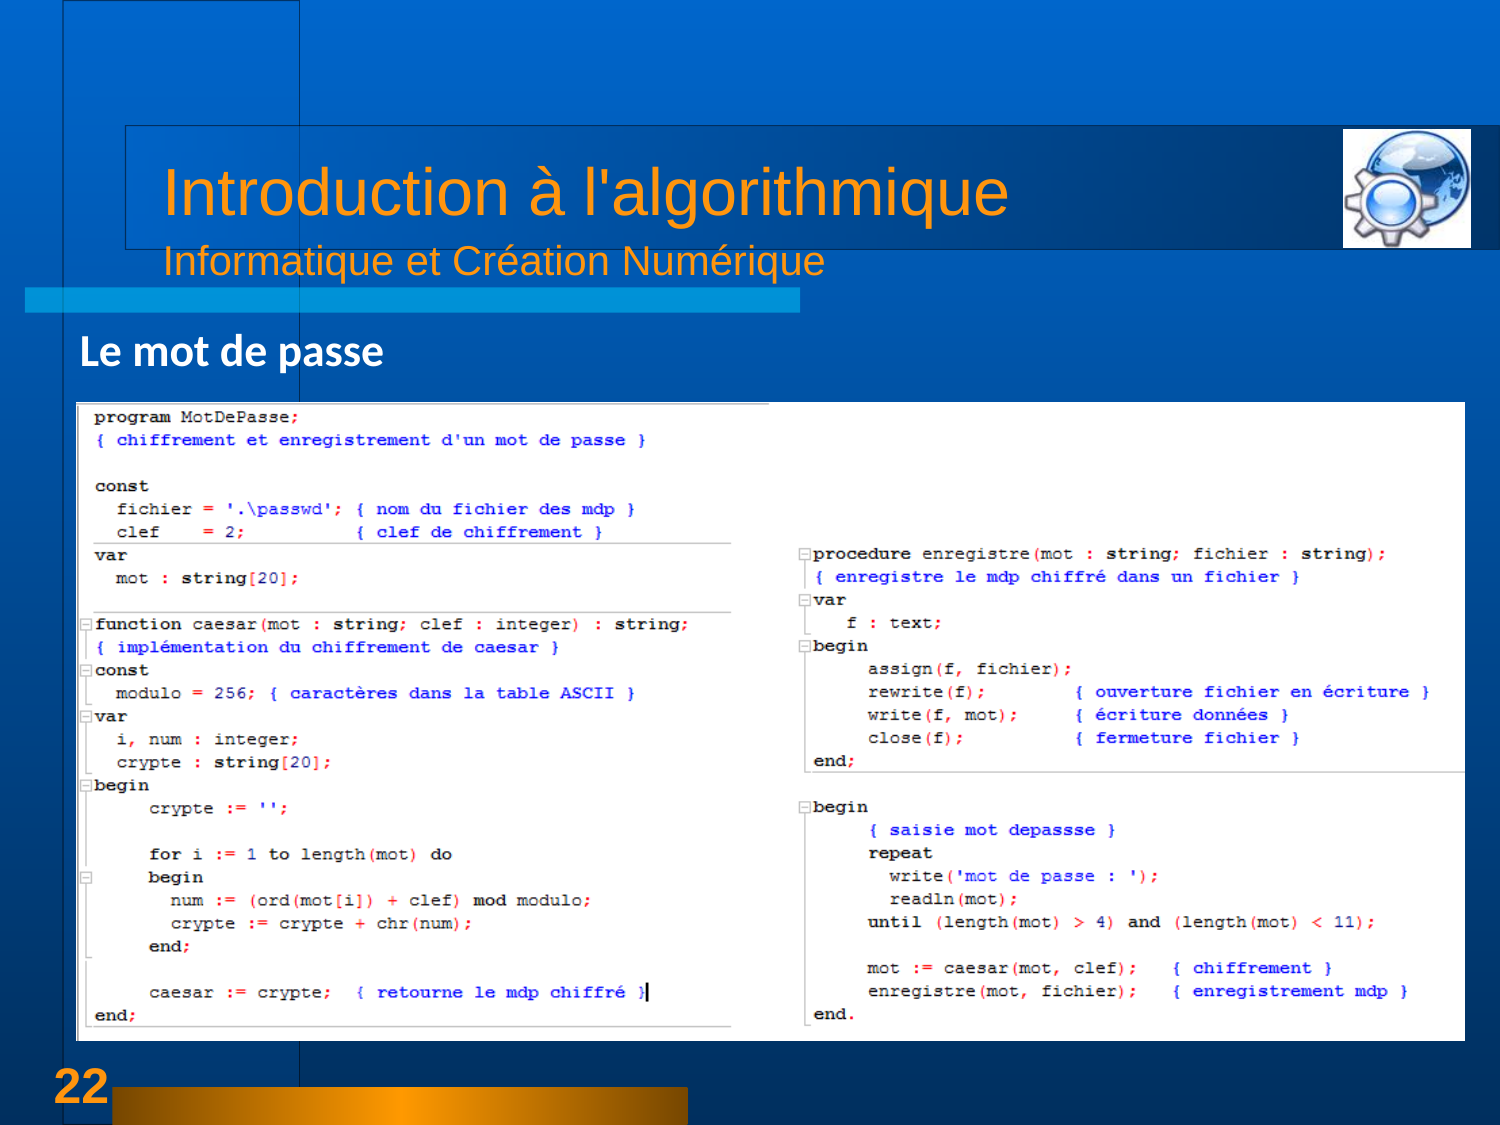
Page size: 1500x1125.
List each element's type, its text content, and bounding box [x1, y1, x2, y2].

picture [1343, 129, 1471, 248]
text_box Le mot de passe [64, 324, 1335, 1056]
picture [76, 402, 1465, 1041]
